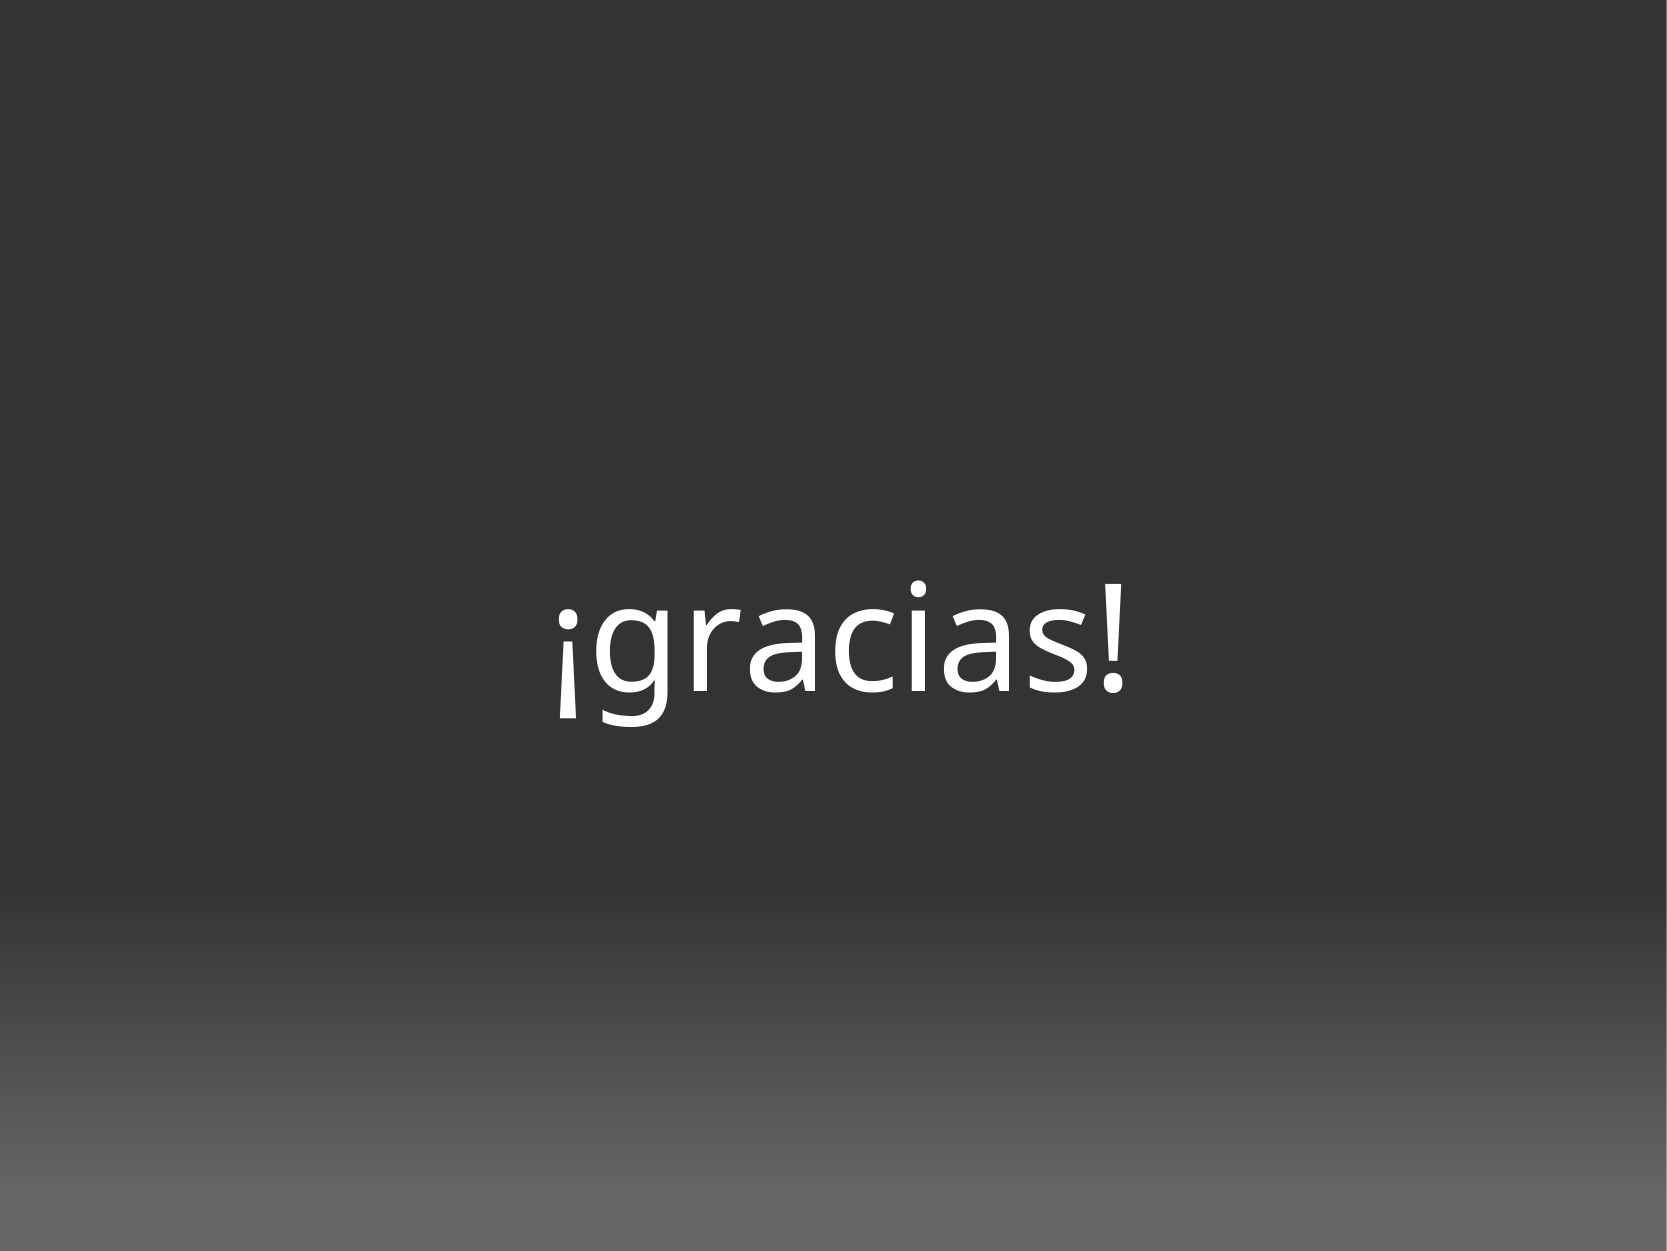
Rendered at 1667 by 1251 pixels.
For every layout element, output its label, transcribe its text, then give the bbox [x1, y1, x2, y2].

title ¡gracias! [88, 528, 1595, 739]
picture [0, 0, 1667, 1251]
